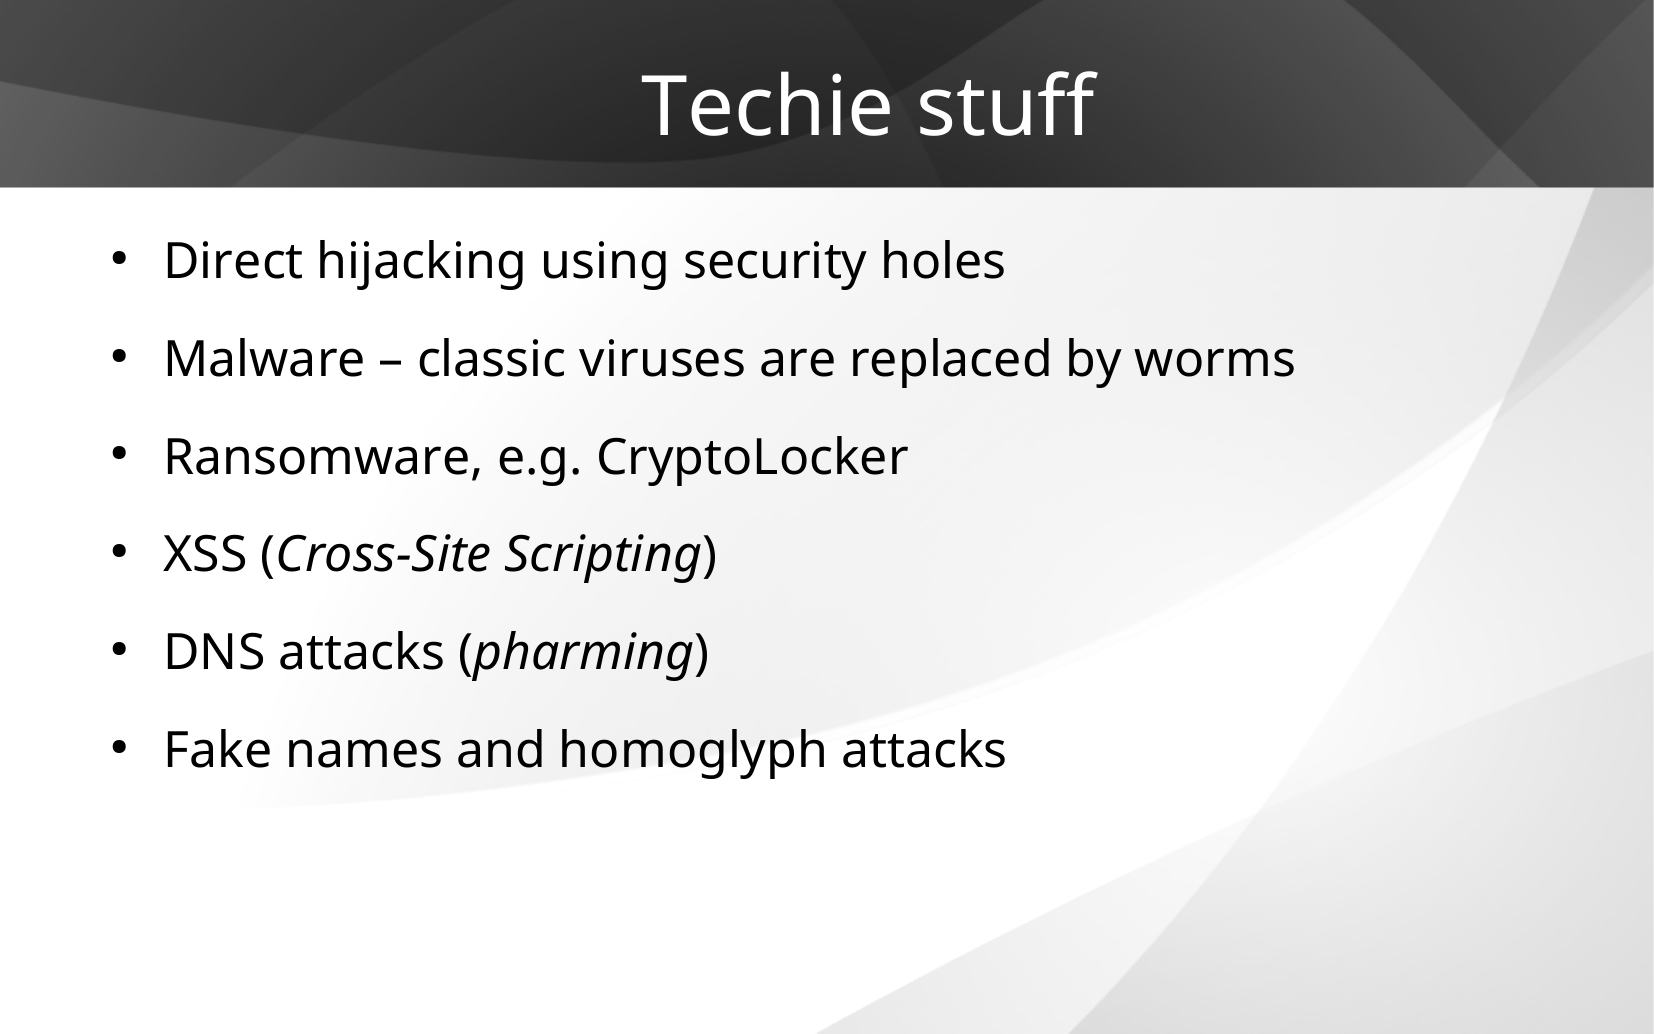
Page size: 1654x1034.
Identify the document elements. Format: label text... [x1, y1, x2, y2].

title Techie stuff [124, 0, 1613, 208]
picture [0, 0, 1654, 1034]
list Direct hijacking using security holes Malware – classic viruses are replaced by worms Ransomware, e.g. CryptoLocker XSS (Cross-Site Scripting) DNS attacks (pharming) Fake names and homoglyph attacks [75, 225, 1613, 1013]
